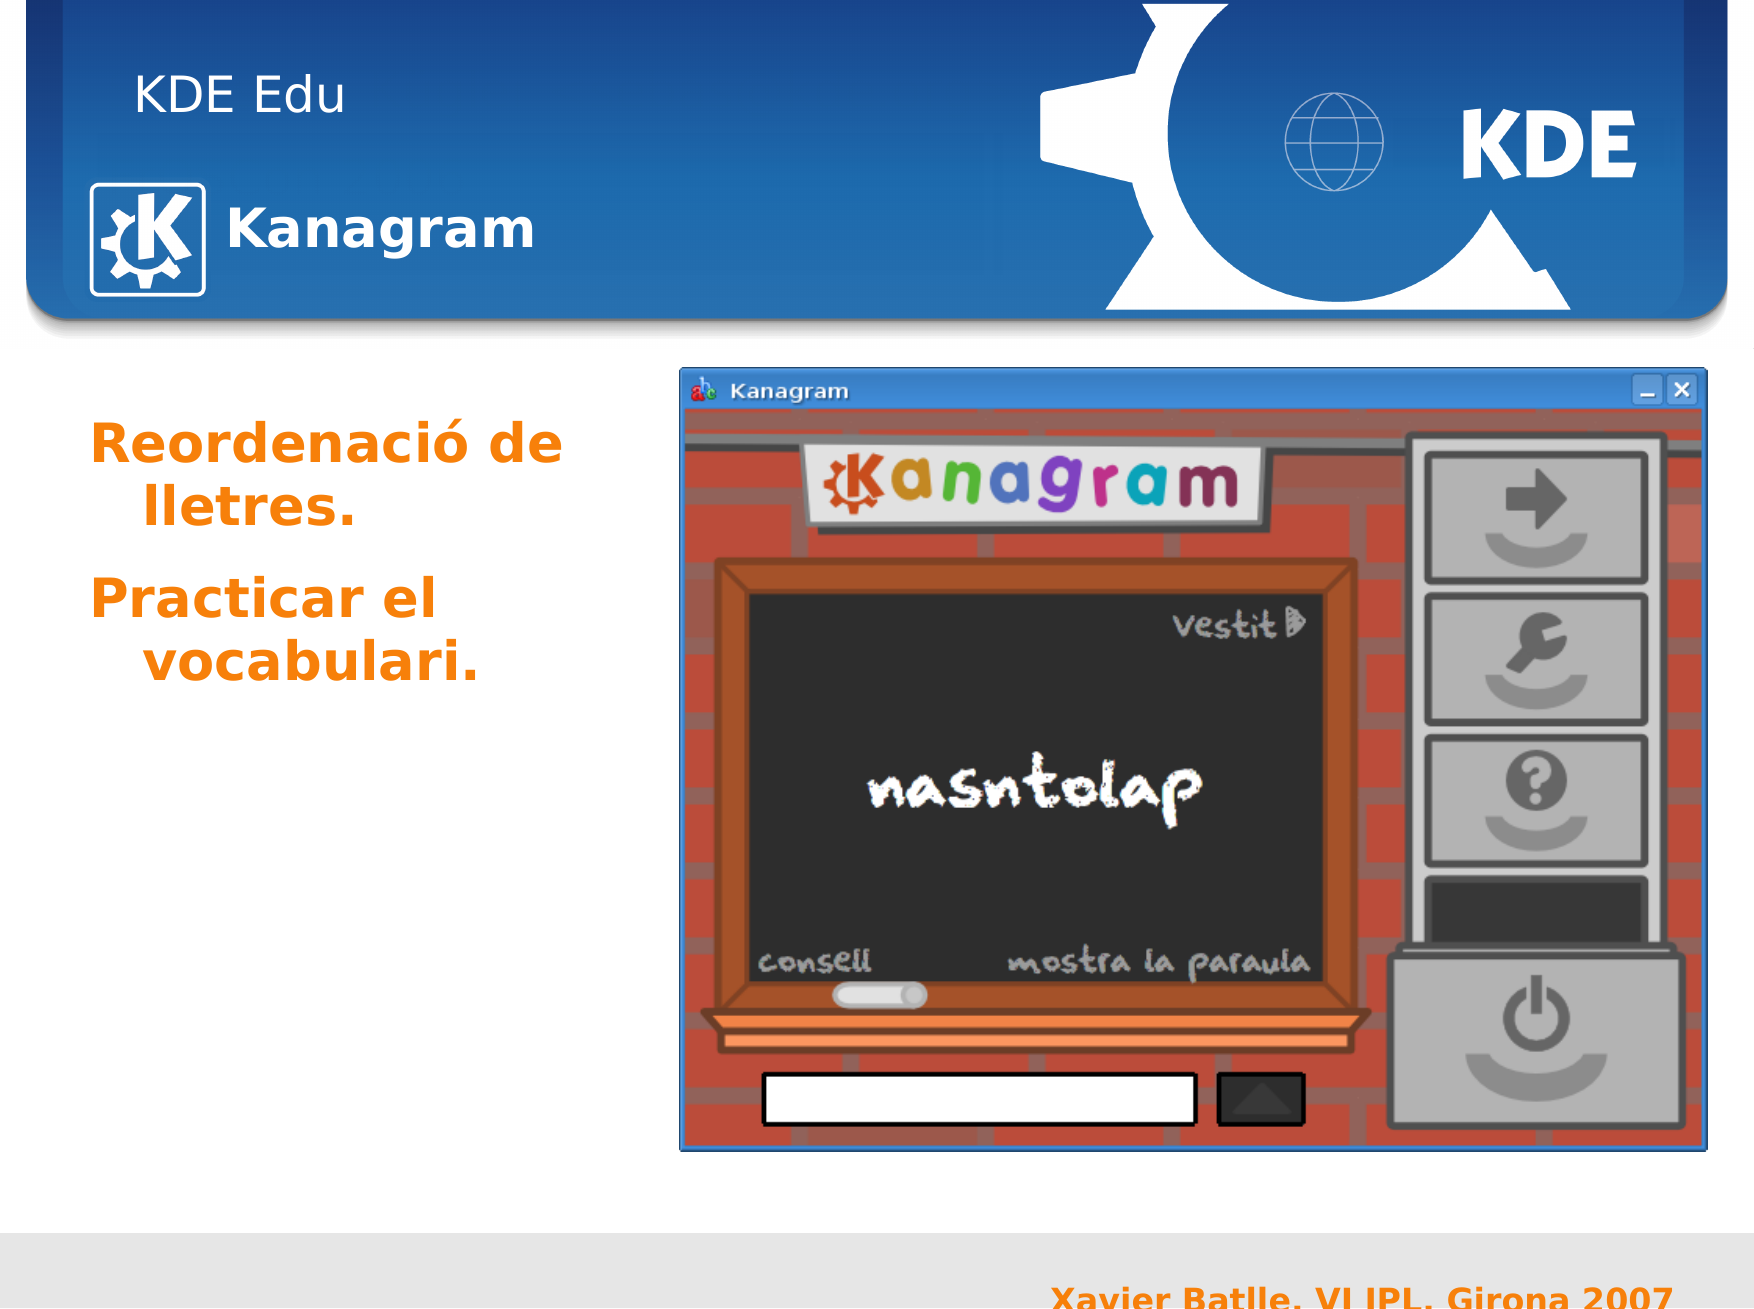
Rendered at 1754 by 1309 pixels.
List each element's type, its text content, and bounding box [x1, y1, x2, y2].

picture [0, 0, 1754, 349]
list Reordenació de lletres. Practicar el vocabulari. [71, 411, 621, 1148]
title Kanagram [225, 194, 1126, 264]
picture [679, 367, 1708, 1152]
